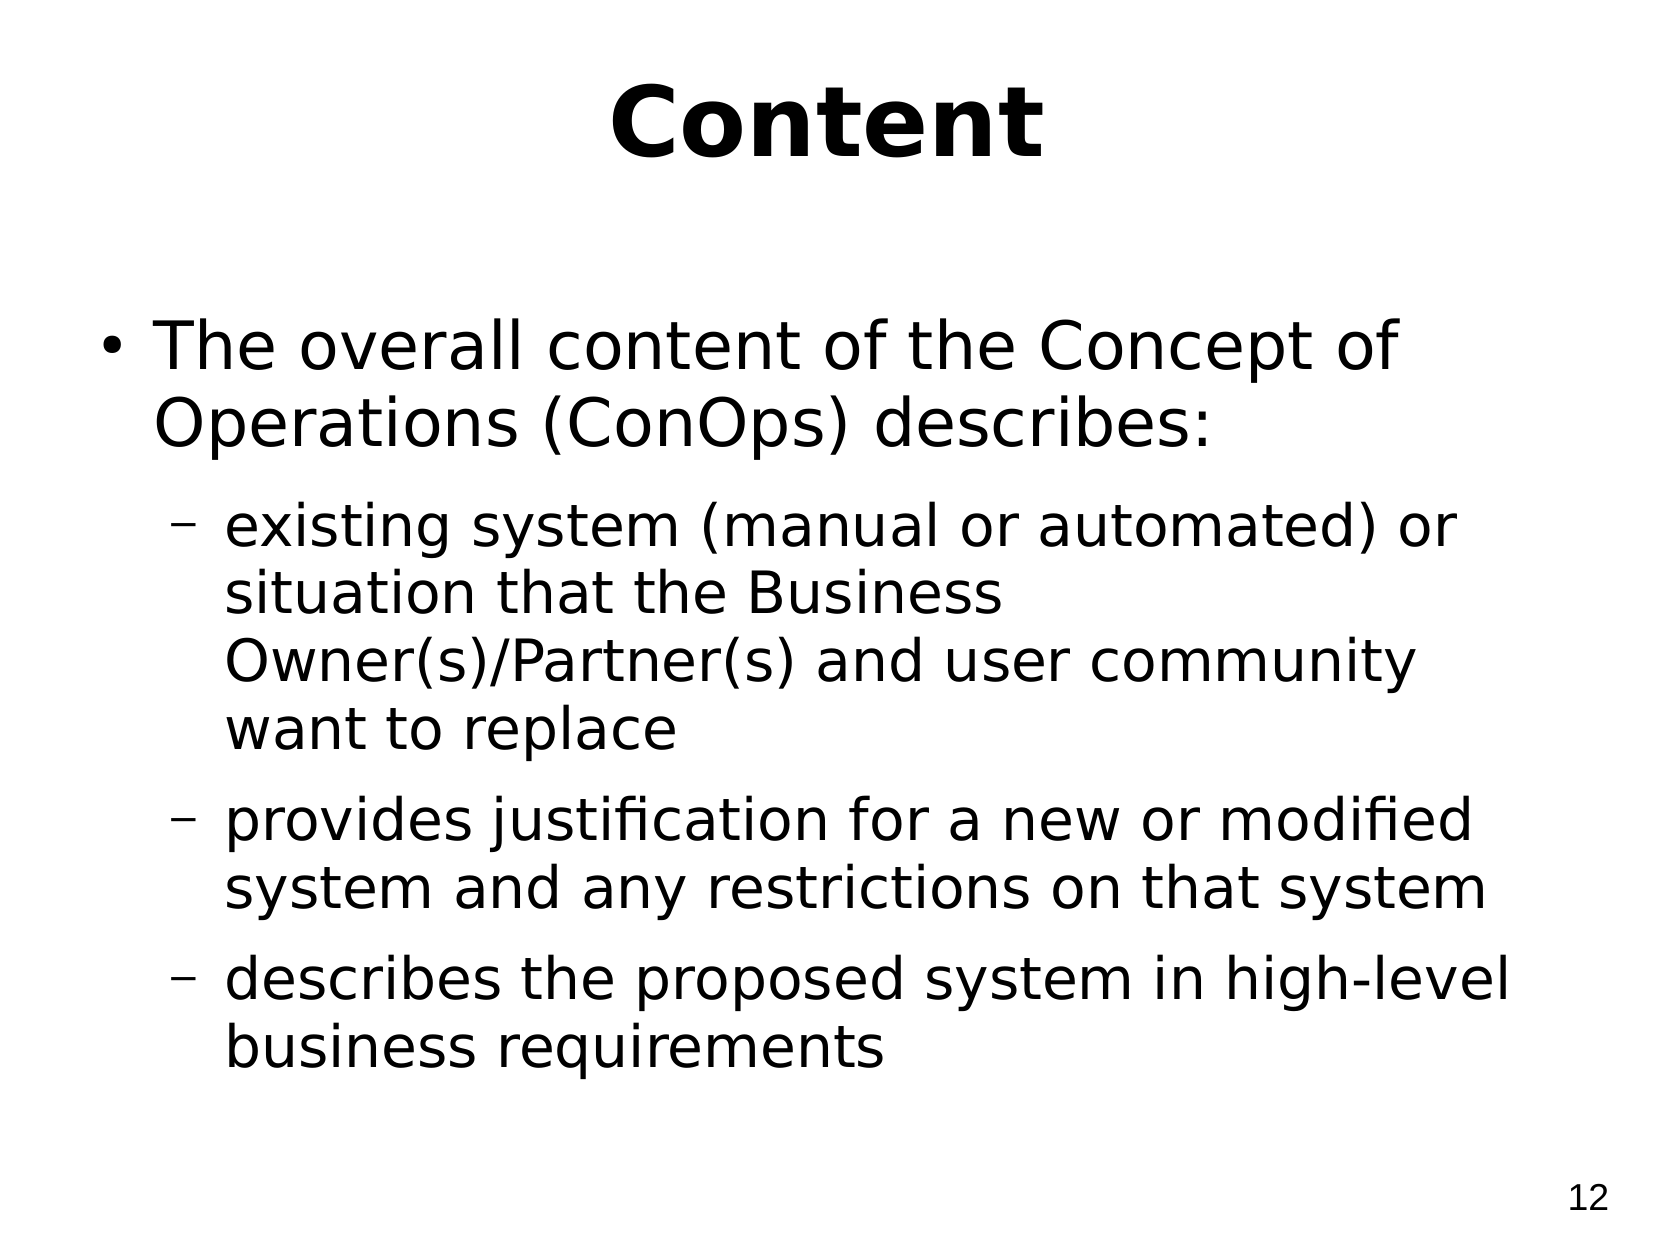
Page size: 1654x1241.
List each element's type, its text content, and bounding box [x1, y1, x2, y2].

title Content [82, 49, 1571, 196]
list The overall content of the Concept of Operations (ConOps) describes: existing system (manual or automated) or situation that the Business Owner(s)/Partner(s) and user community want to replace provides justification for a new or modified system and any restrictions on that system describes the proposed system in high-level business requirements [82, 307, 1538, 1186]
